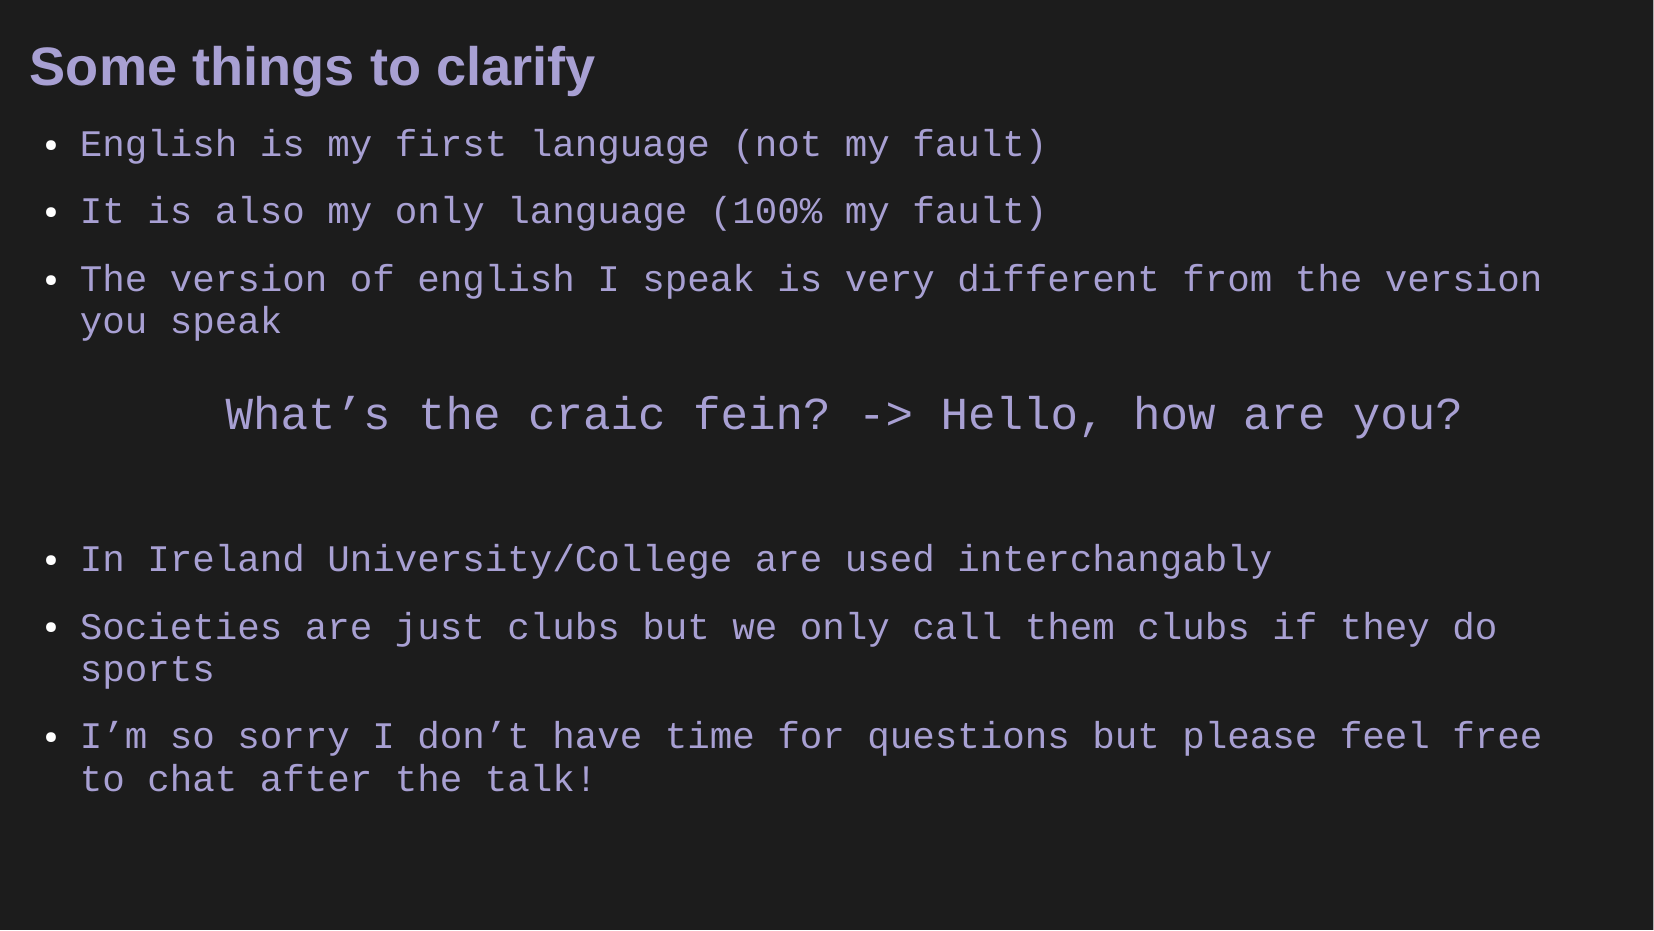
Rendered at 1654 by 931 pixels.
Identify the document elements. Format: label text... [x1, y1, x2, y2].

title Some things to clarify [29, 29, 1123, 104]
text_box What’s the craic fein? -> Hello, how are you? [0, 383, 1654, 502]
text_box English is my first language (not my fault) It is also my only language (100% my fault) The version of english I speak is very different from the version you speak [29, 118, 1565, 353]
text_box In Ireland University/College are used interchangably Societies are just clubs but we only call them clubs if they do sports I’m so sorry I don’t have time for questions but please feel free to chat after the talk! [29, 533, 1565, 811]
